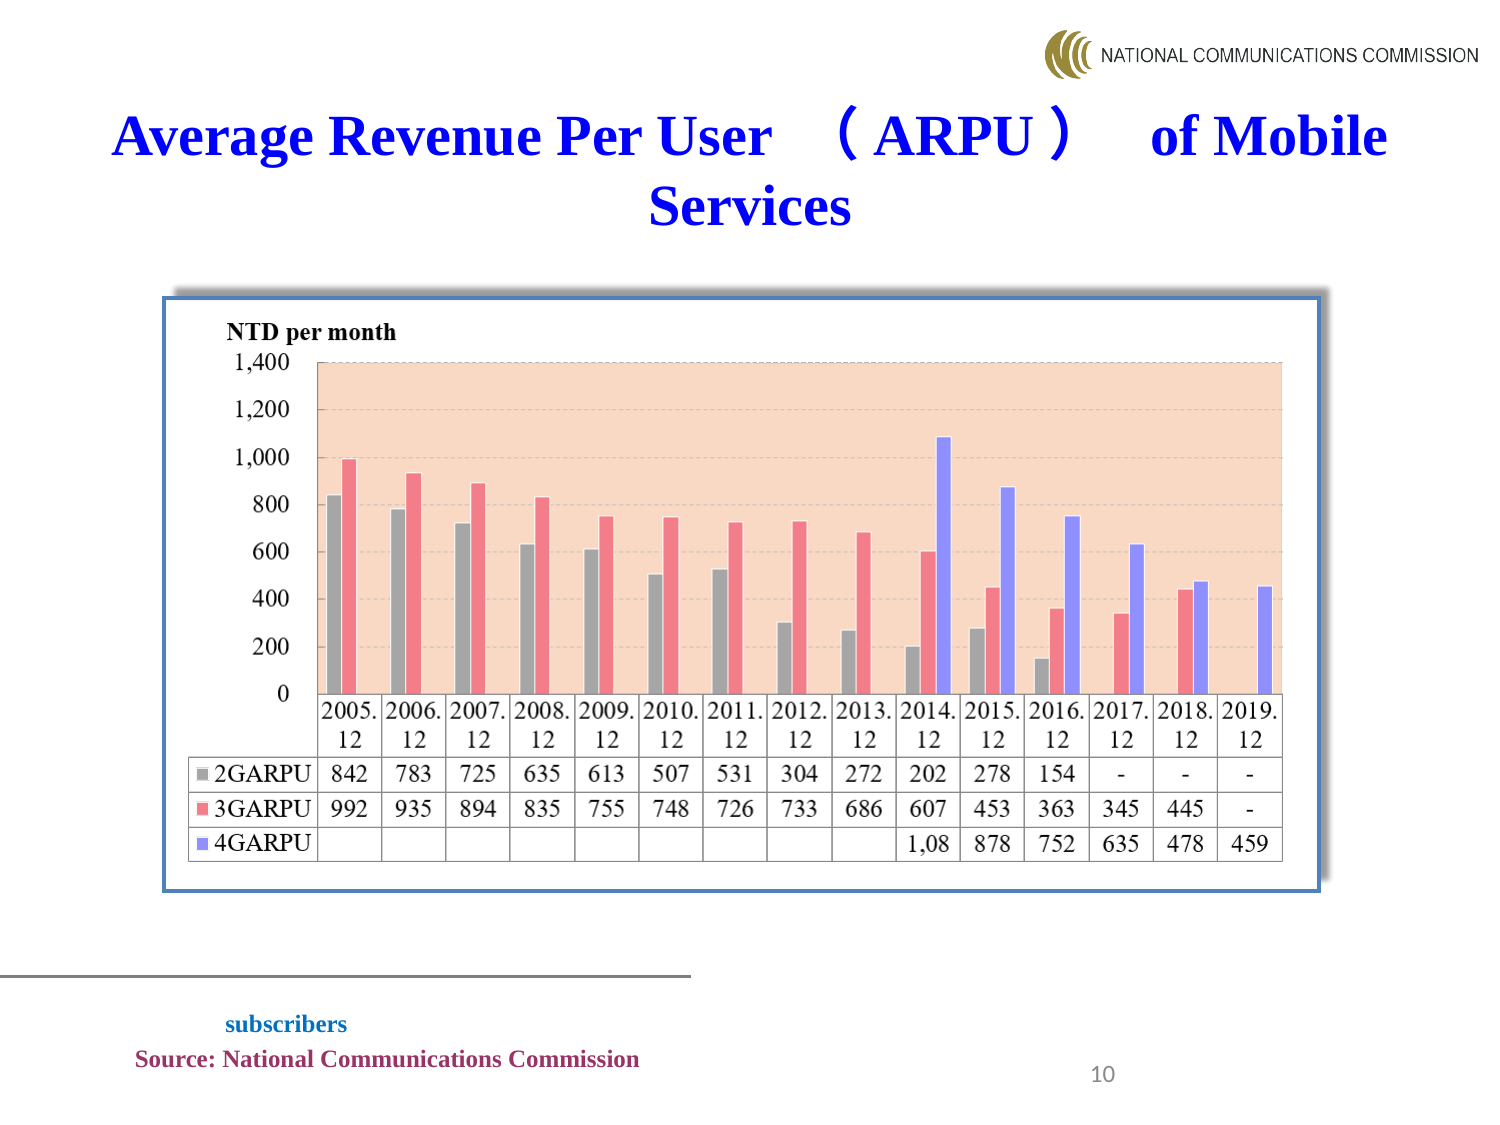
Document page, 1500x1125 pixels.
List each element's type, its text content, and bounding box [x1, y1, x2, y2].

text_box Average Revenue Per User （ARPU） of Mobile Services [0, 90, 1500, 216]
text_box Note: ARPU of mobile phone refers to total amount of mobile phone revenue per month divided by the number of mobile phone subscribers [0, 996, 1500, 1043]
picture [1045, 30, 1479, 79]
picture [162, 279, 1338, 893]
text_box Source: National Communications Commission [0, 1035, 703, 1081]
text_box [1074, 1043, 1426, 1103]
